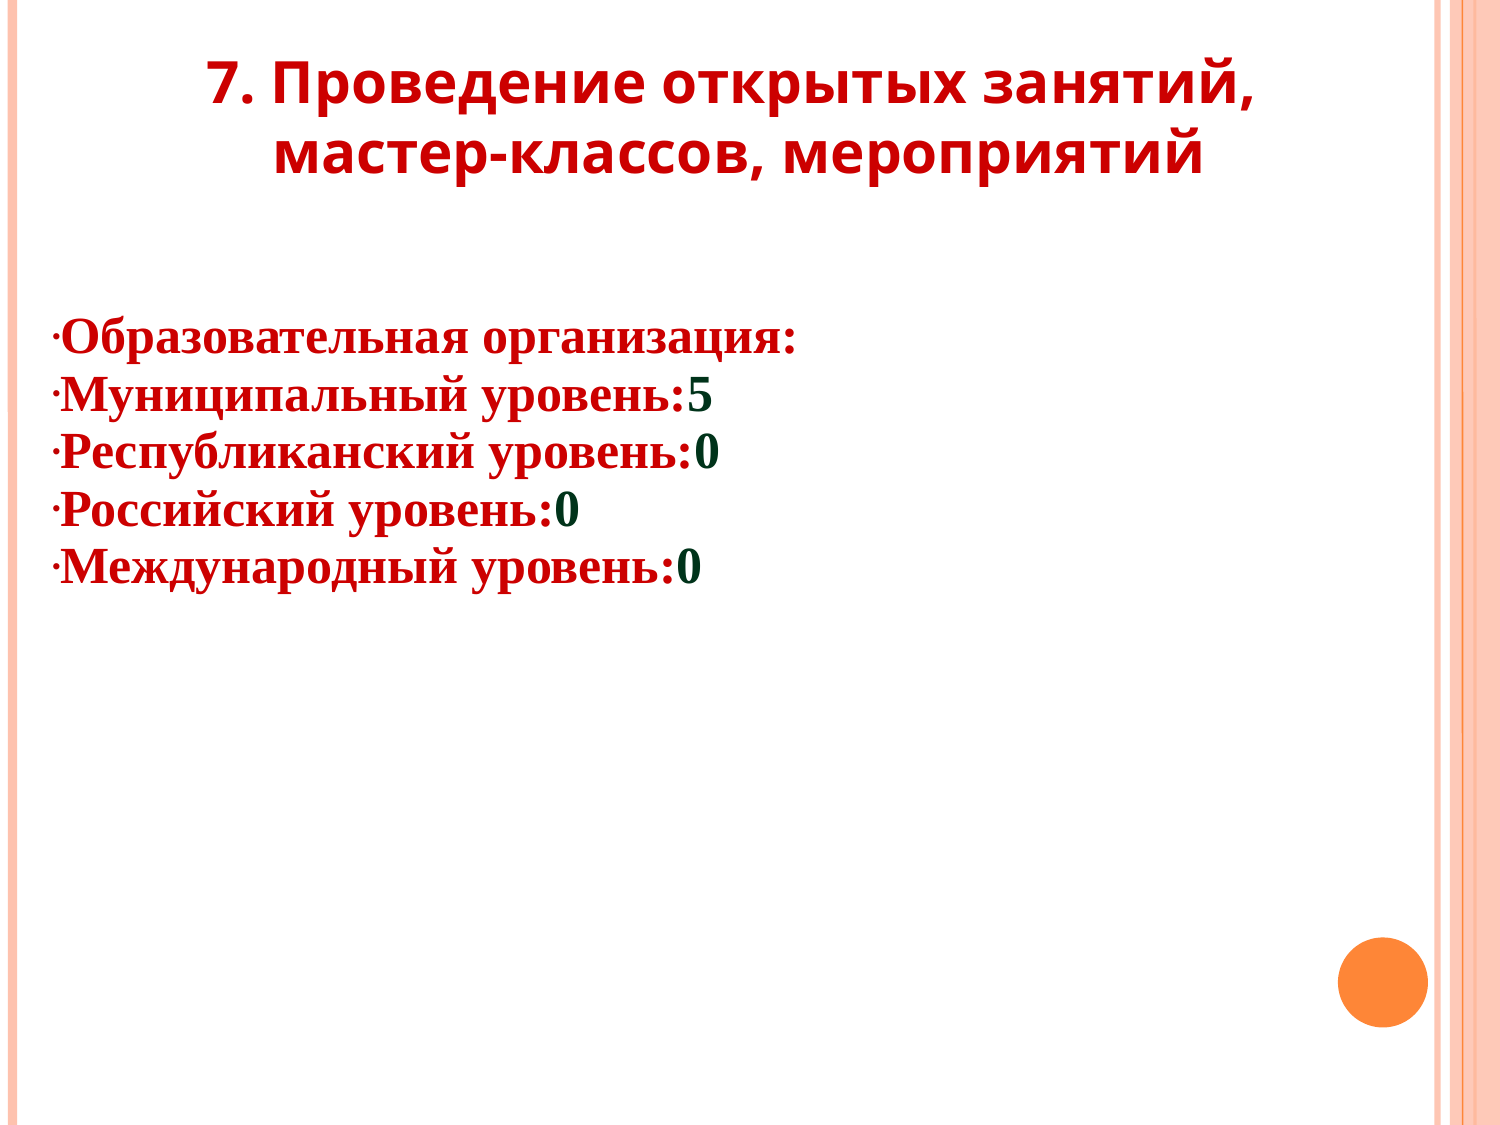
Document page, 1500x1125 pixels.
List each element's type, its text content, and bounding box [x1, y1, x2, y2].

text_box Образовательная организация: Муниципальный уровень:5 Республиканский уровень:0 Российский уровень:0 Международный уровень:0 [37, 299, 1126, 603]
title 7. Проведение открытых занятий, мастер-классов, мероприятий [37, 37, 1425, 196]
